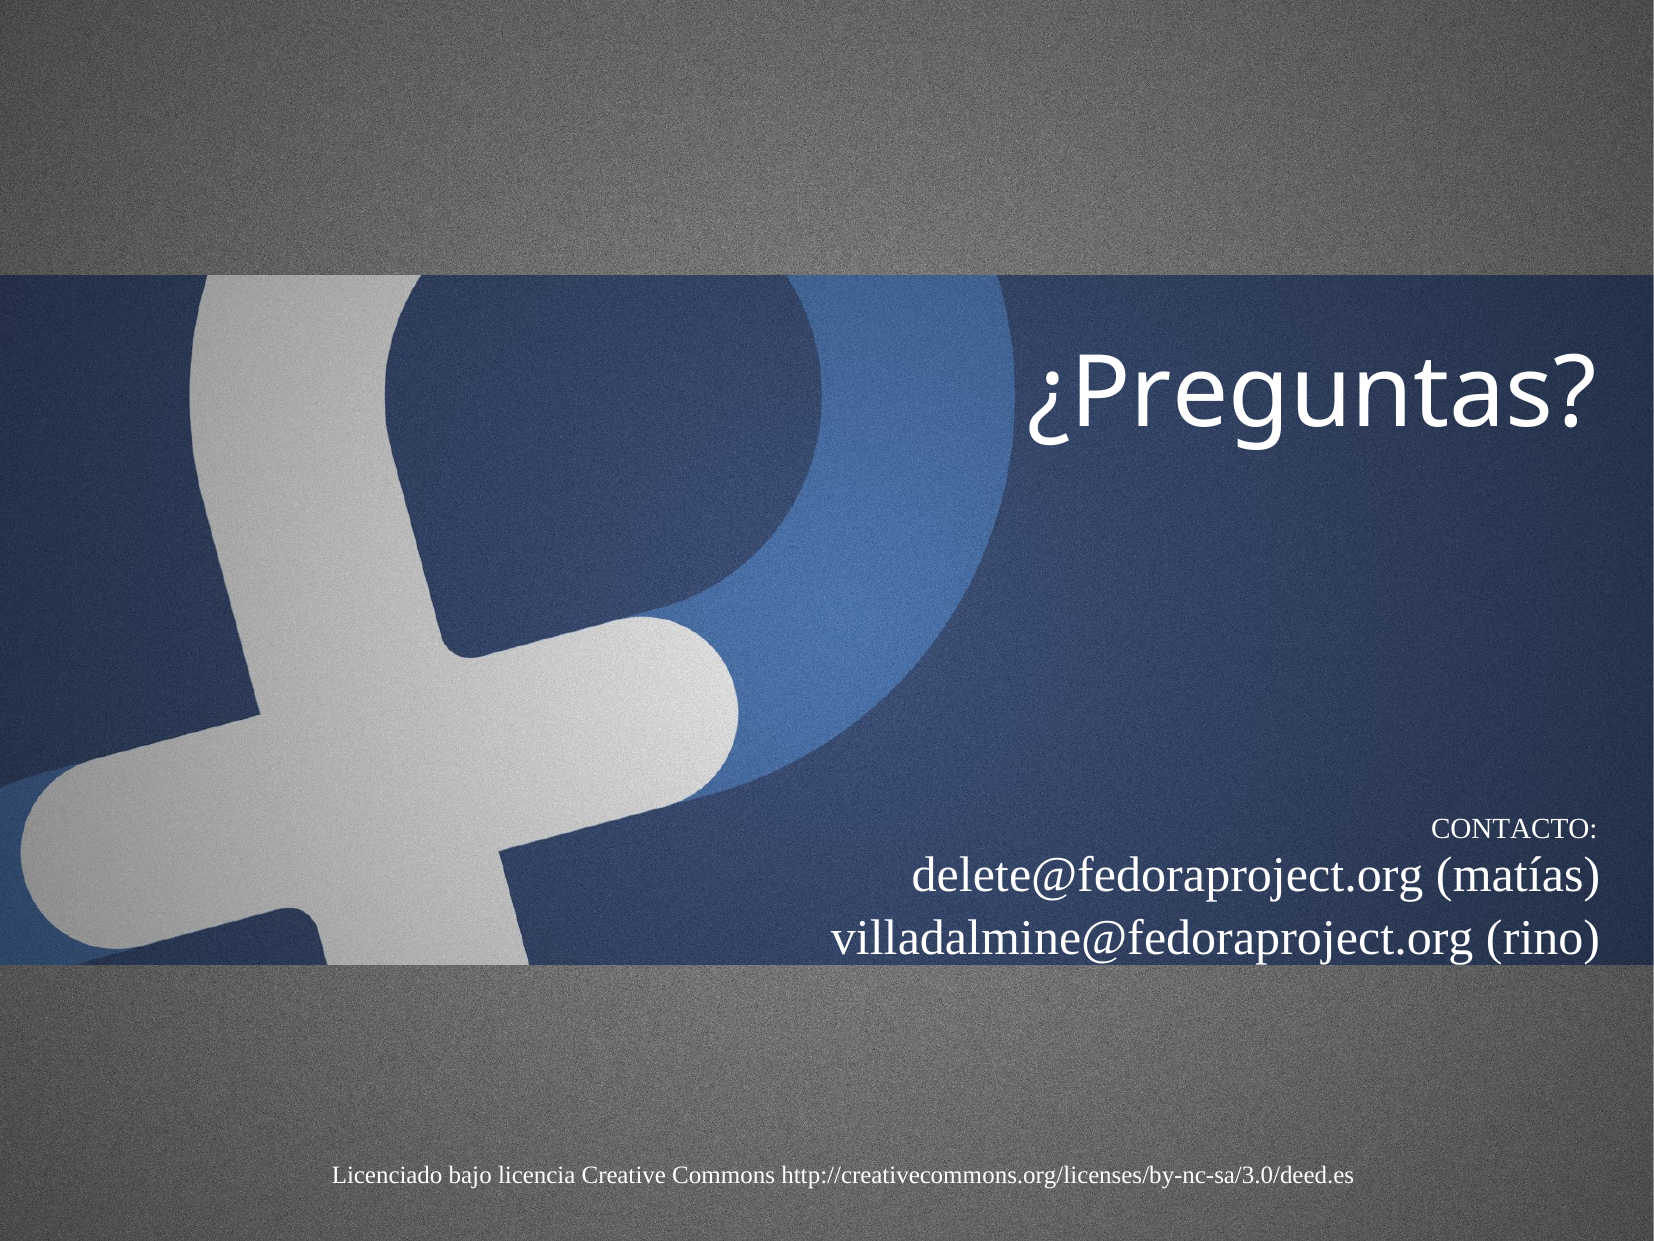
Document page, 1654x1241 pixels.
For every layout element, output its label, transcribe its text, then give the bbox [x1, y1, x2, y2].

text_box delete@fedoraproject.org (matías) [80, 836, 1616, 899]
text_box Licenciado bajo licencia Creative Commons http://creativecommons.org/licenses/by-nc-sa/3.0/deed.es [74, 1126, 1613, 1197]
text_box CONTACTO: [77, 803, 1613, 851]
text_box villadalmine@fedoraproject.org (rino) [80, 899, 1616, 970]
picture [0, 0, 1654, 1241]
text_box ¿Preguntas? [1243, 379, 1272, 420]
text_box ¿Preguntas? [22, 330, 1598, 448]
